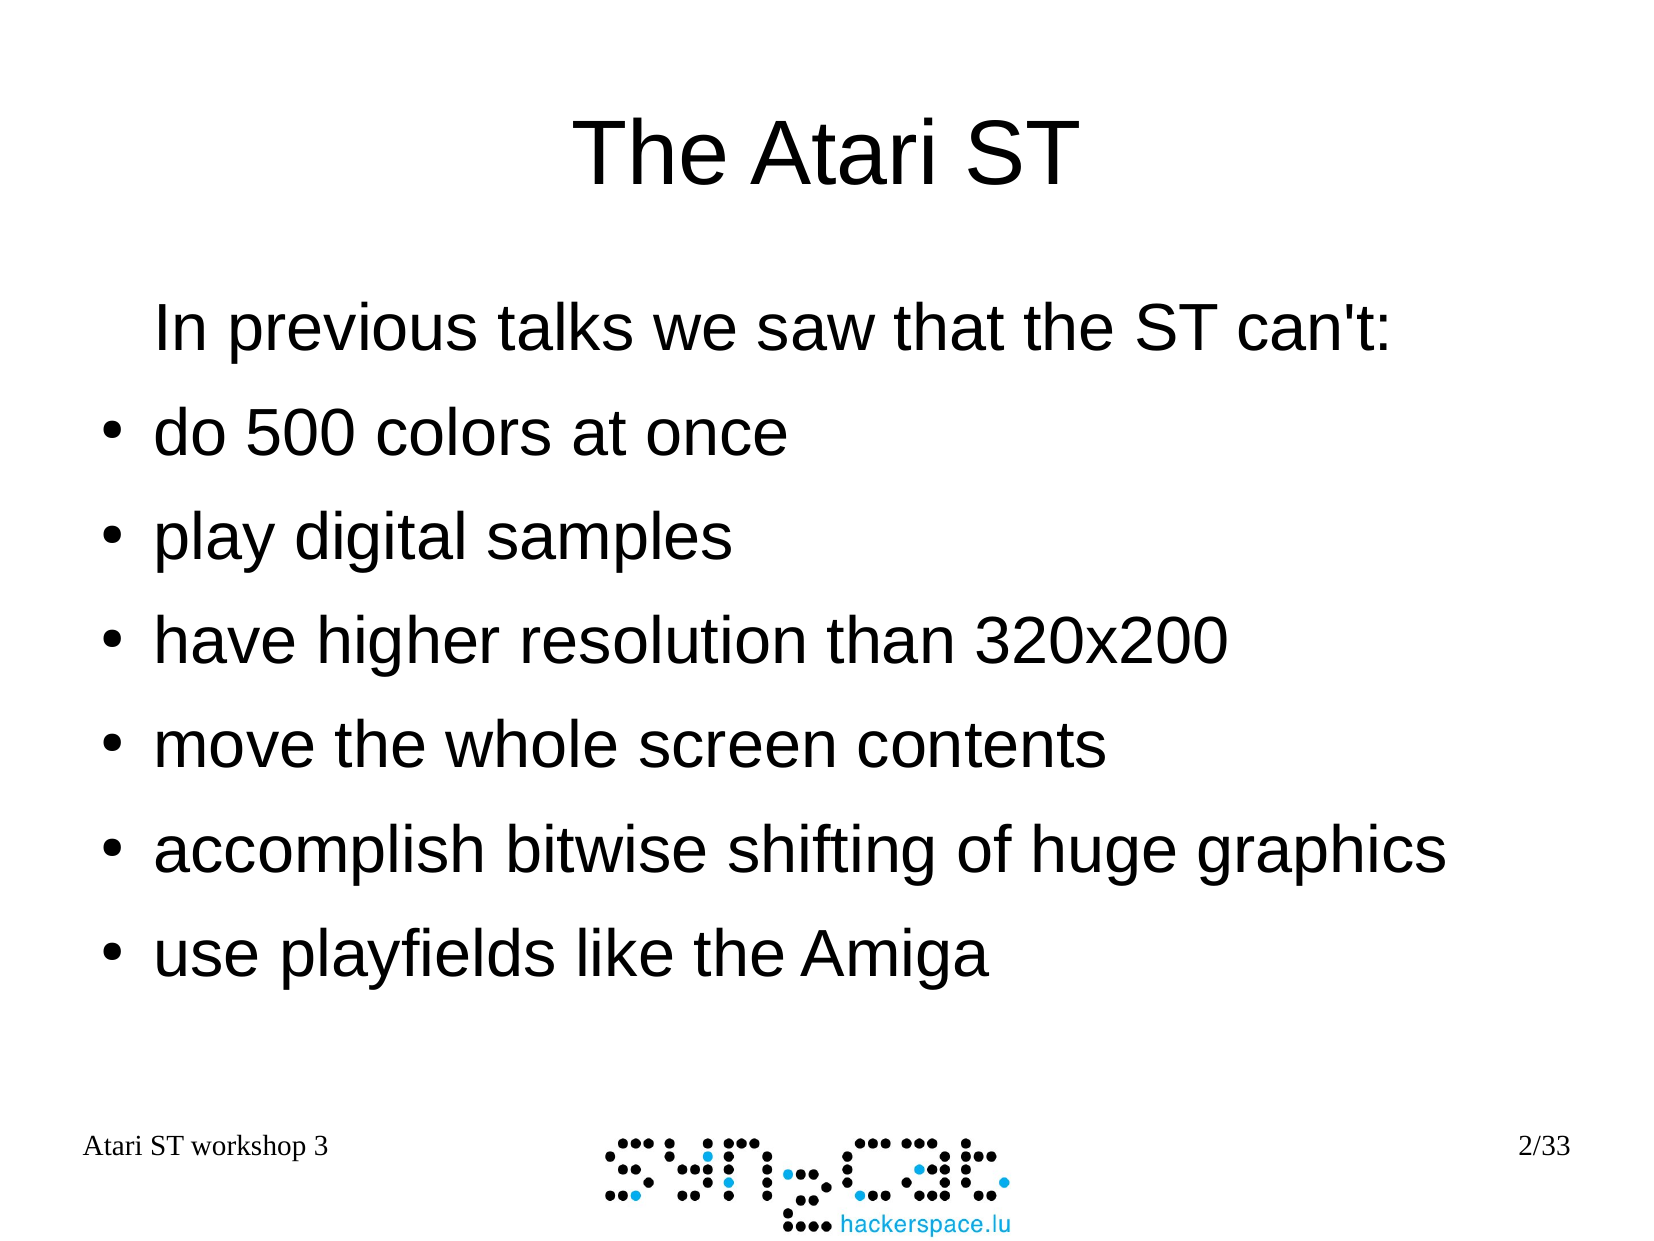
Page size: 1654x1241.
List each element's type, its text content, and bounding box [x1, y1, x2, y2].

list In previous talks we saw that the ST can't: do 500 colors at once play digital samples have higher resolution than 320x200 move the whole screen contents accomplish bitwise shifting of huge graphics use playfields like the Amiga [82, 290, 1571, 1109]
picture [600, 1124, 1025, 1241]
title The Atari ST [82, 49, 1571, 257]
